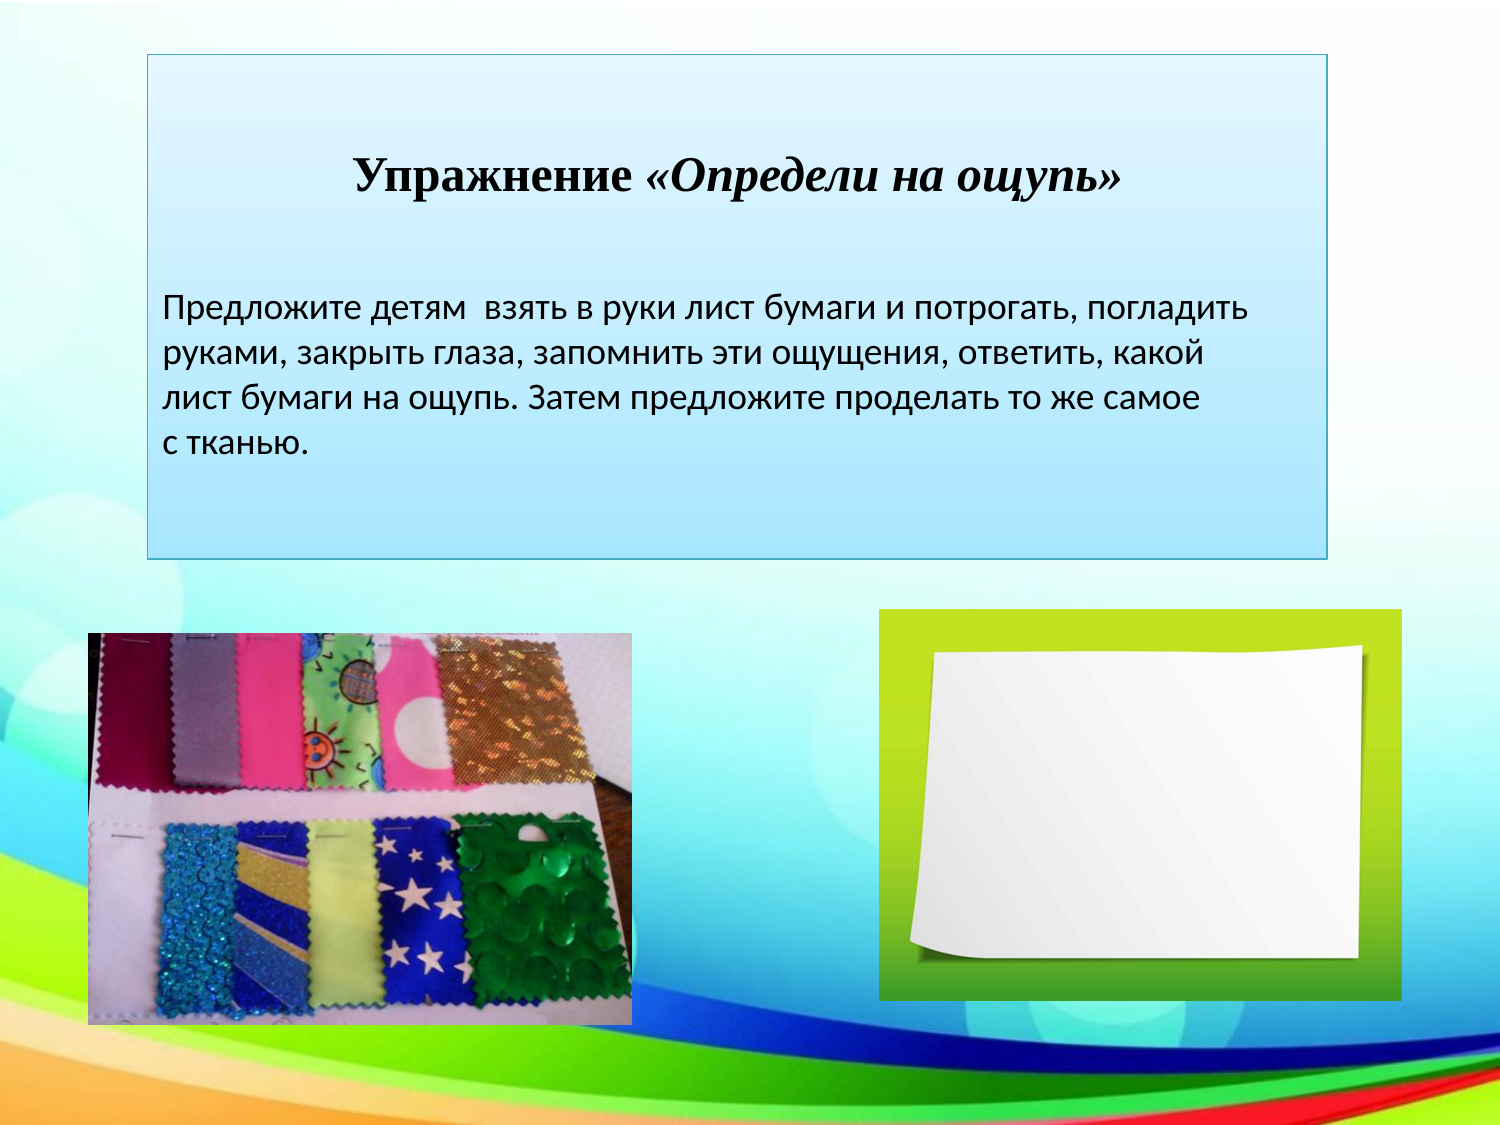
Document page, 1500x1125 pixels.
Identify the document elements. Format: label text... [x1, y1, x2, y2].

picture [0, 2, 1500, 1125]
text_box Упражнение «Определи на ощупь» Предложите детям взять в руки лист бумаги и потрогать, погладить руками, закрыть глаза, запомнить эти ощущения, ответить, какой лист бумаги на ощупь. Затем предложите проделать то же самое с тканью. [147, 54, 1328, 560]
